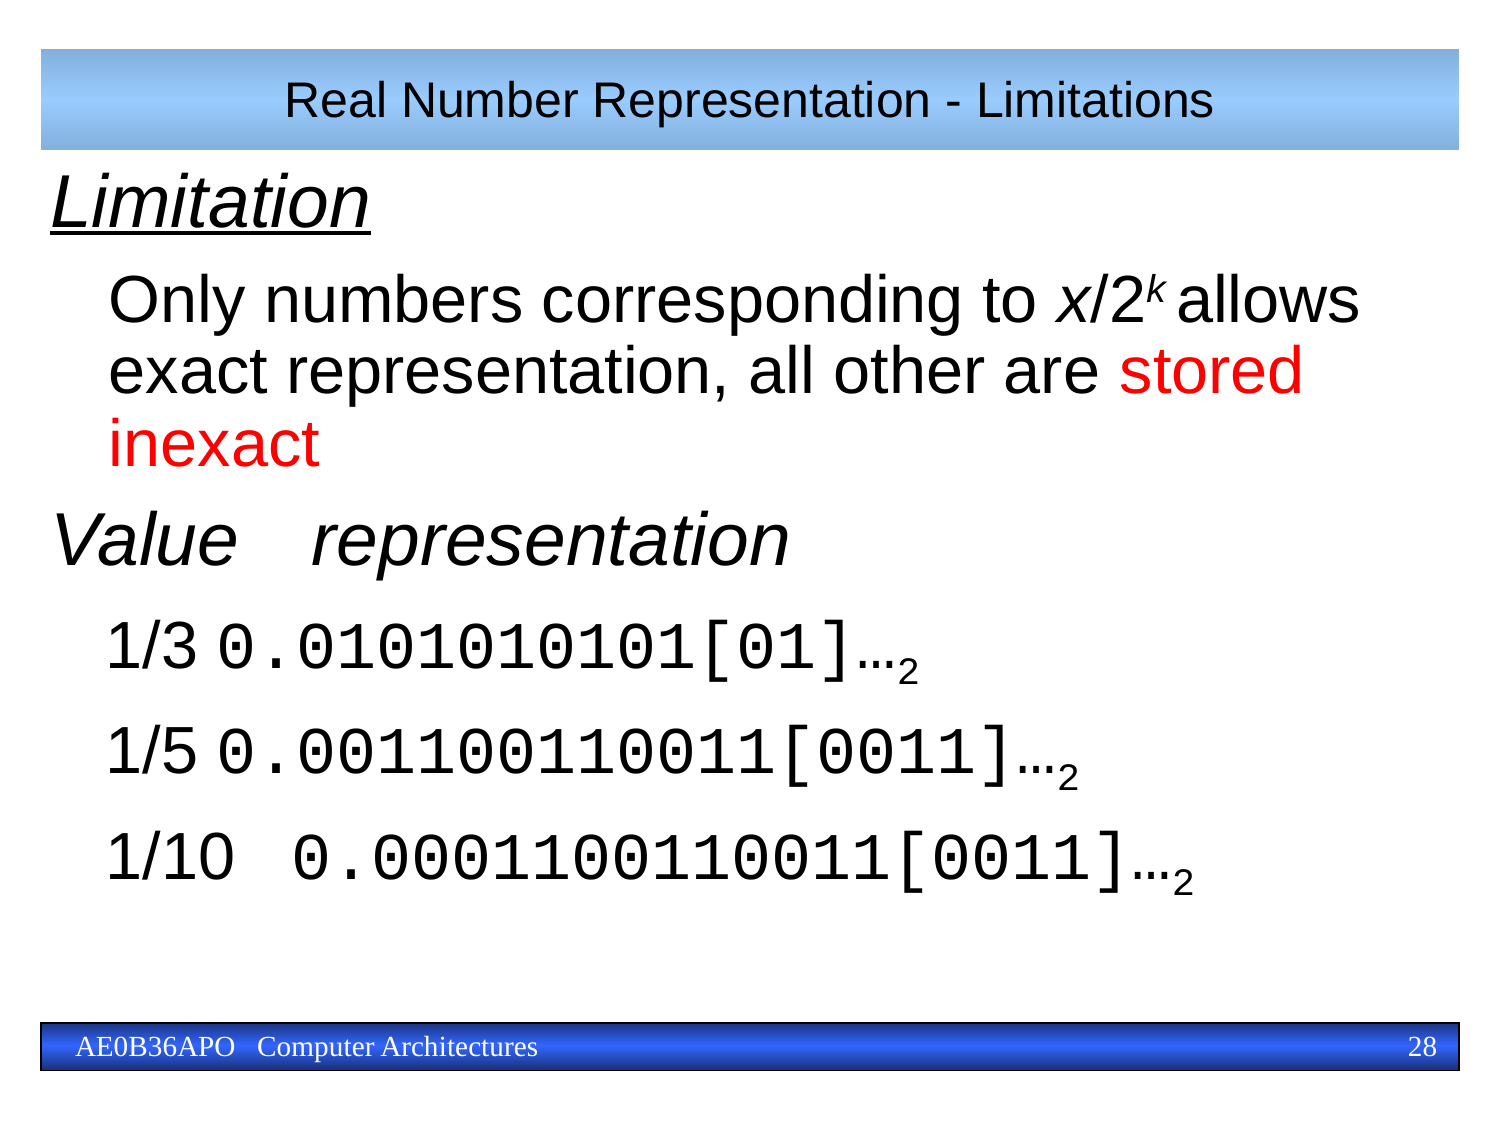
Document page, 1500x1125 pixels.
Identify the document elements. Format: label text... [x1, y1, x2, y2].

text_box Limitation Only numbers corresponding to x/2k allows exact representation, all other are stored inexact Value representation 1/3 0.0101010101[01]…2 1/5 0.001100110011[0011]…2 1/10 0.0001100110011[0011]…2 [49, 162, 1413, 1070]
title Real Number Representation - Limitations [41, 49, 1459, 150]
